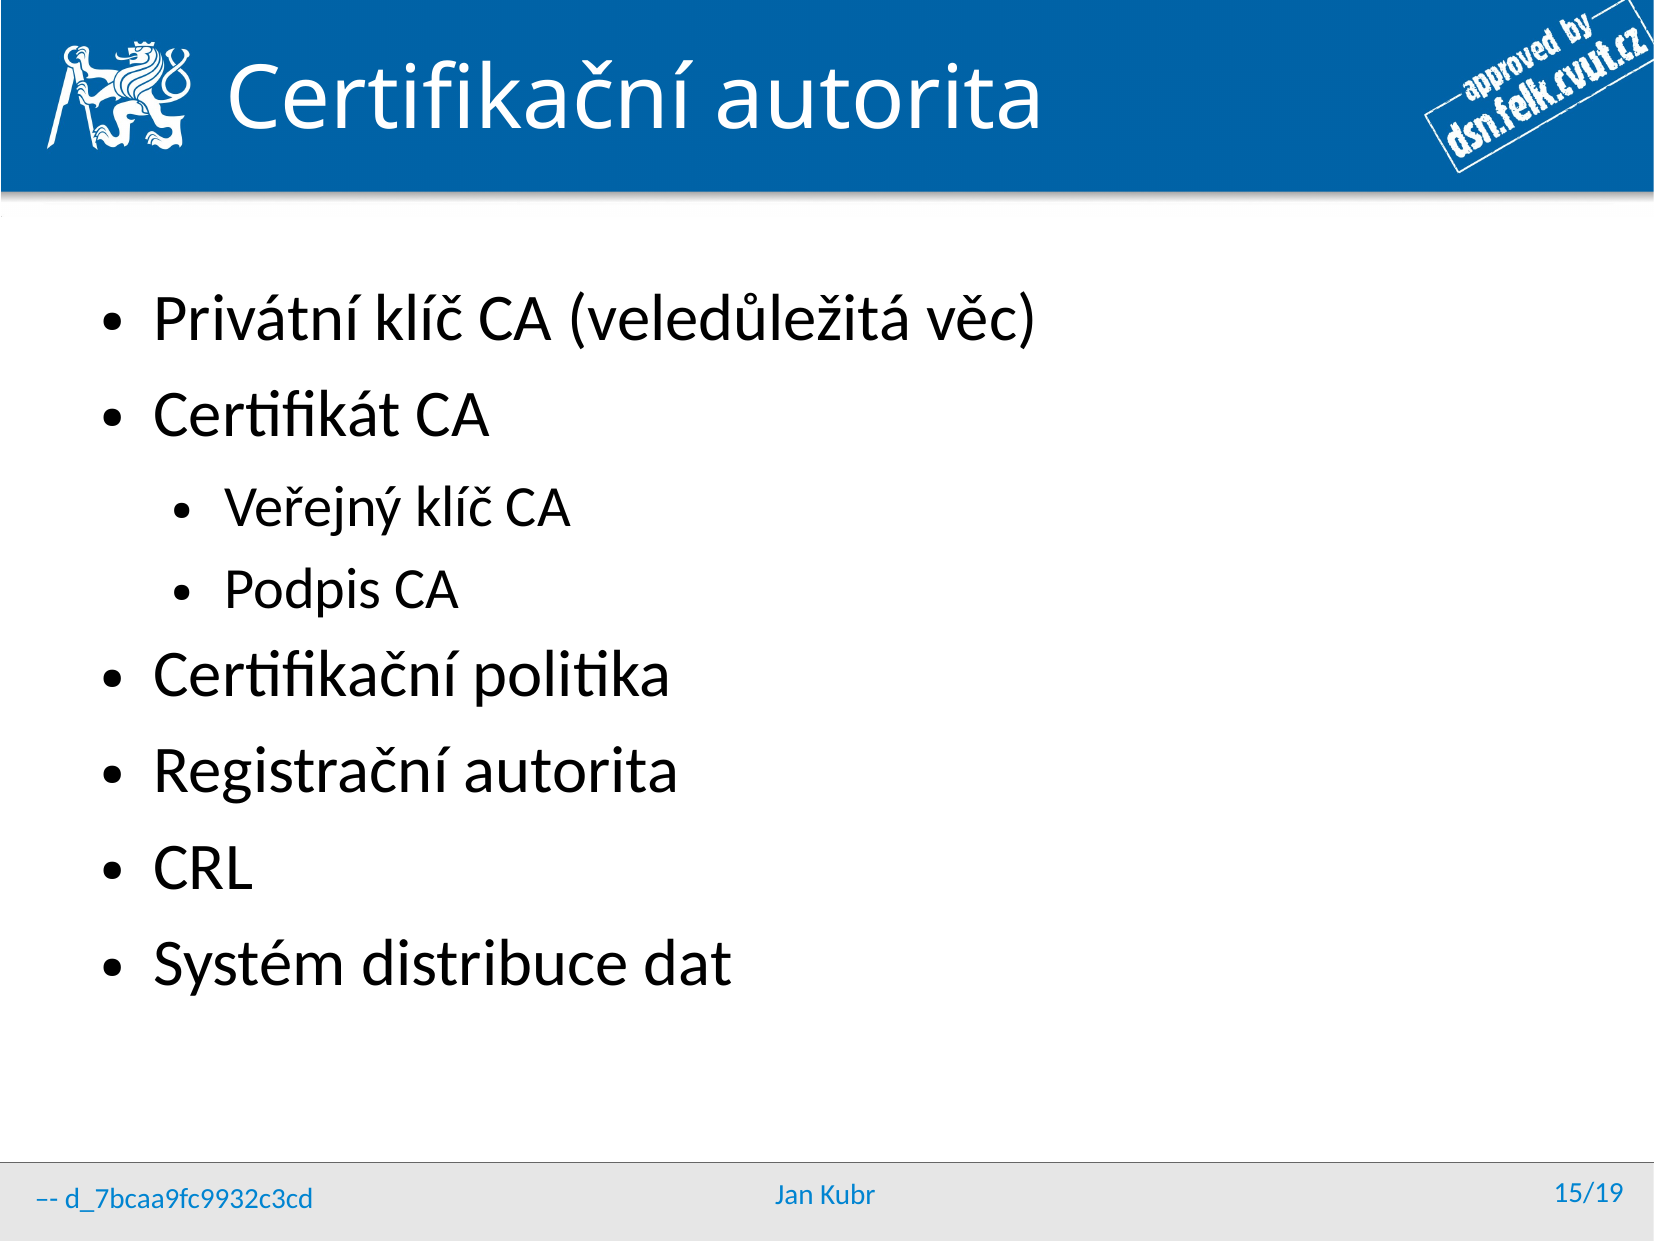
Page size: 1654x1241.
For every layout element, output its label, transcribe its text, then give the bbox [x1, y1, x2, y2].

picture [1, 0, 1654, 217]
title Certifikační autorita [225, 0, 1426, 188]
list Privátní klíč CA (veledůležitá věc) Certifikát CA Veřejný klíč CA Podpis CA Certifikační politika Registrační autorita CRL Systém distribuce dat [82, 290, 1571, 1010]
